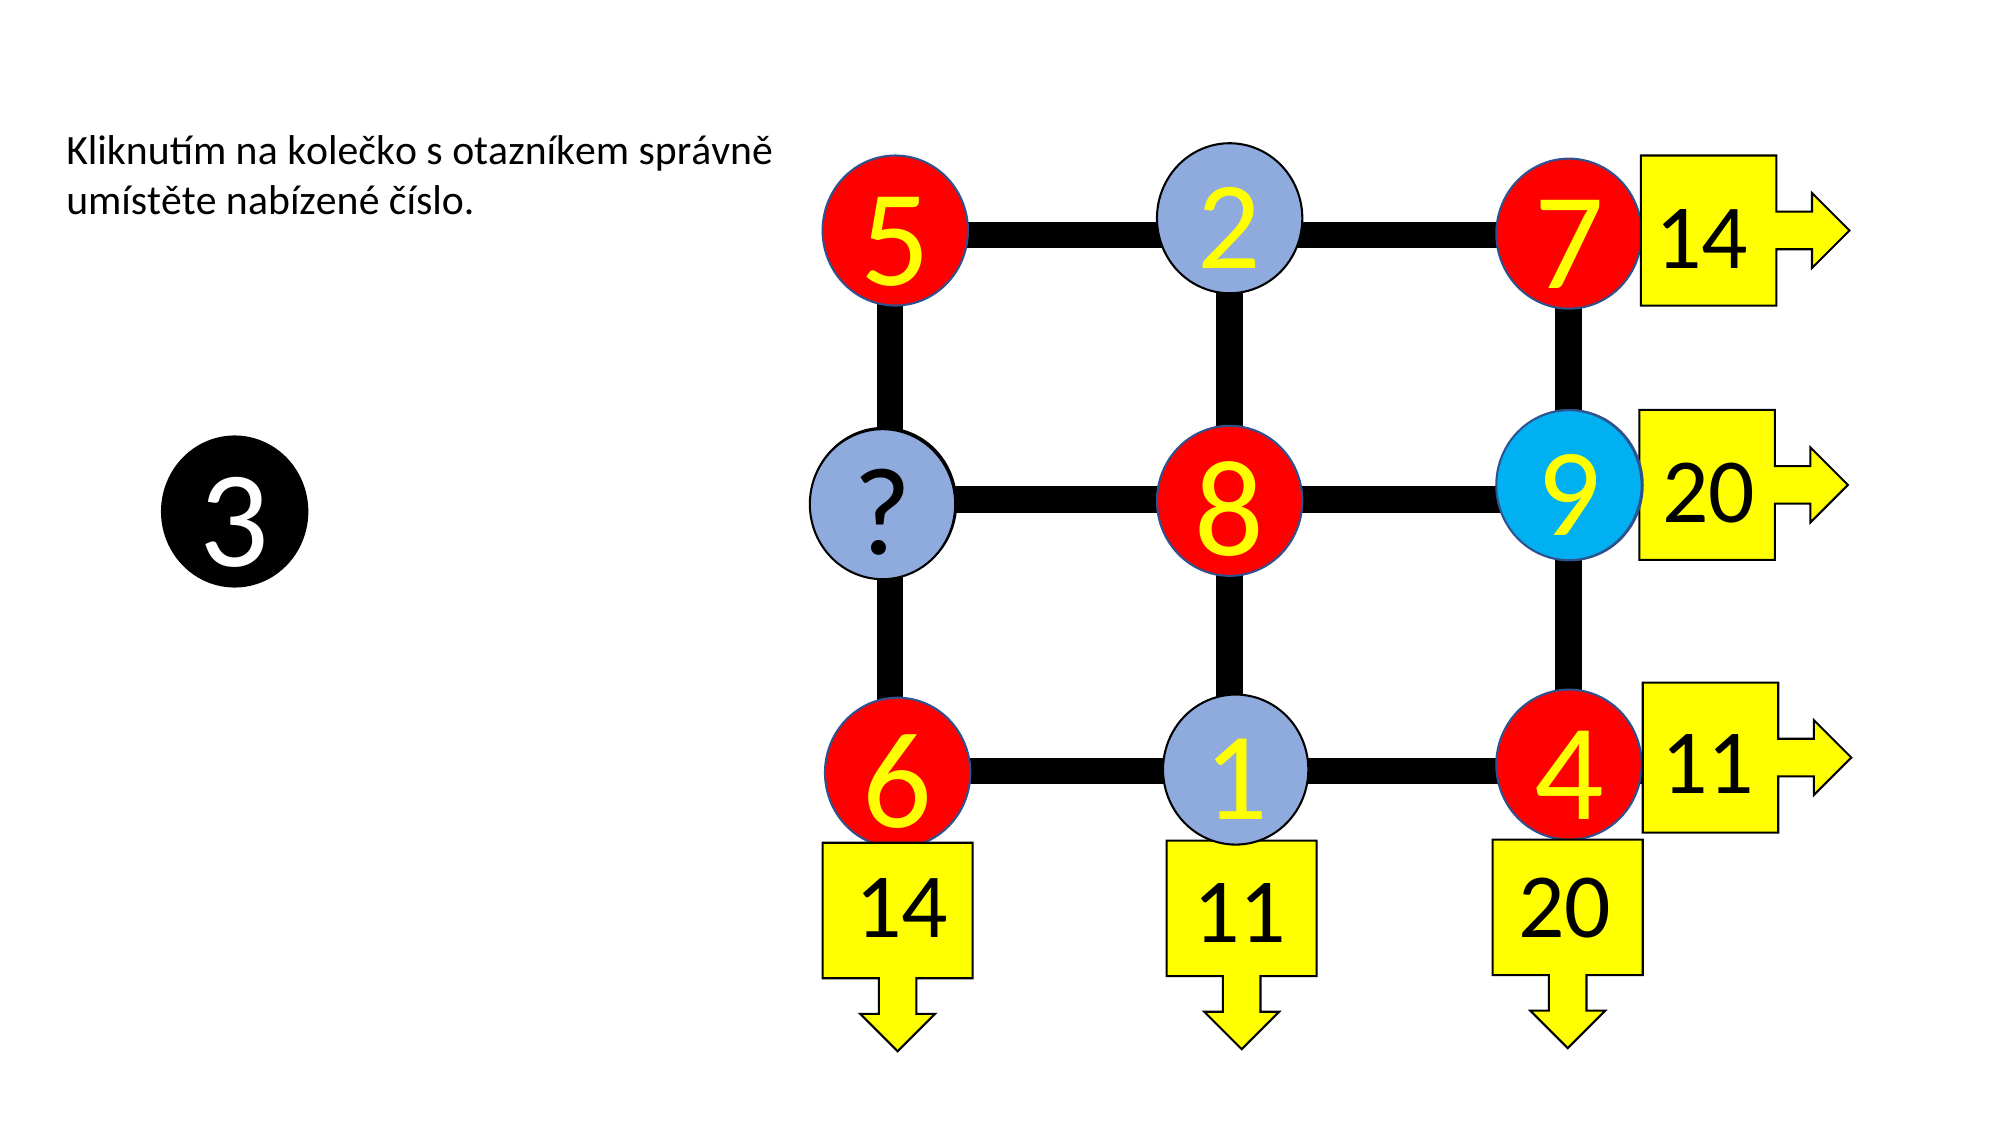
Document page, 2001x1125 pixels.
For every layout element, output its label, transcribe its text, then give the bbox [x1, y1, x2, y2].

text_box [877, 304, 903, 430]
text_box 4 [1496, 689, 1642, 837]
text_box 2 [1156, 143, 1303, 294]
text_box 11 [1178, 842, 1302, 969]
text_box [1639, 409, 1848, 560]
text_box 3 [161, 436, 308, 587]
text_box [877, 577, 903, 700]
text_box [1640, 155, 1850, 306]
text_box 1 [1163, 694, 1309, 845]
text_box [1492, 839, 1643, 1049]
text_box [1297, 223, 1497, 248]
text_box [955, 487, 1158, 512]
text_box 7 [1496, 158, 1640, 309]
text_box 20 [1503, 837, 1627, 964]
text_box [1166, 840, 1317, 1050]
text_box [1556, 560, 1581, 690]
text_box [1216, 575, 1242, 697]
text_box ? [809, 429, 956, 580]
text_box [970, 759, 1164, 784]
text_box 9 [1496, 410, 1642, 561]
text_box 8 [1156, 425, 1303, 576]
text_box 6 [824, 697, 971, 837]
text_box 5 [822, 155, 968, 306]
text_box 14 [1640, 169, 1764, 295]
text_box [1308, 759, 1498, 784]
text_box [1216, 293, 1242, 426]
text_box [822, 842, 973, 1052]
text_box Kliknutím na kolečko s otazníkem správně umístěte nabízené číslo. [51, 114, 789, 231]
text_box [1640, 682, 1852, 833]
text_box [1302, 487, 1500, 512]
text_box [967, 223, 1162, 248]
text_box [1556, 308, 1581, 411]
text_box 11 [1646, 694, 1769, 820]
text_box 20 [1647, 423, 1771, 549]
text_box 14 [840, 837, 964, 964]
